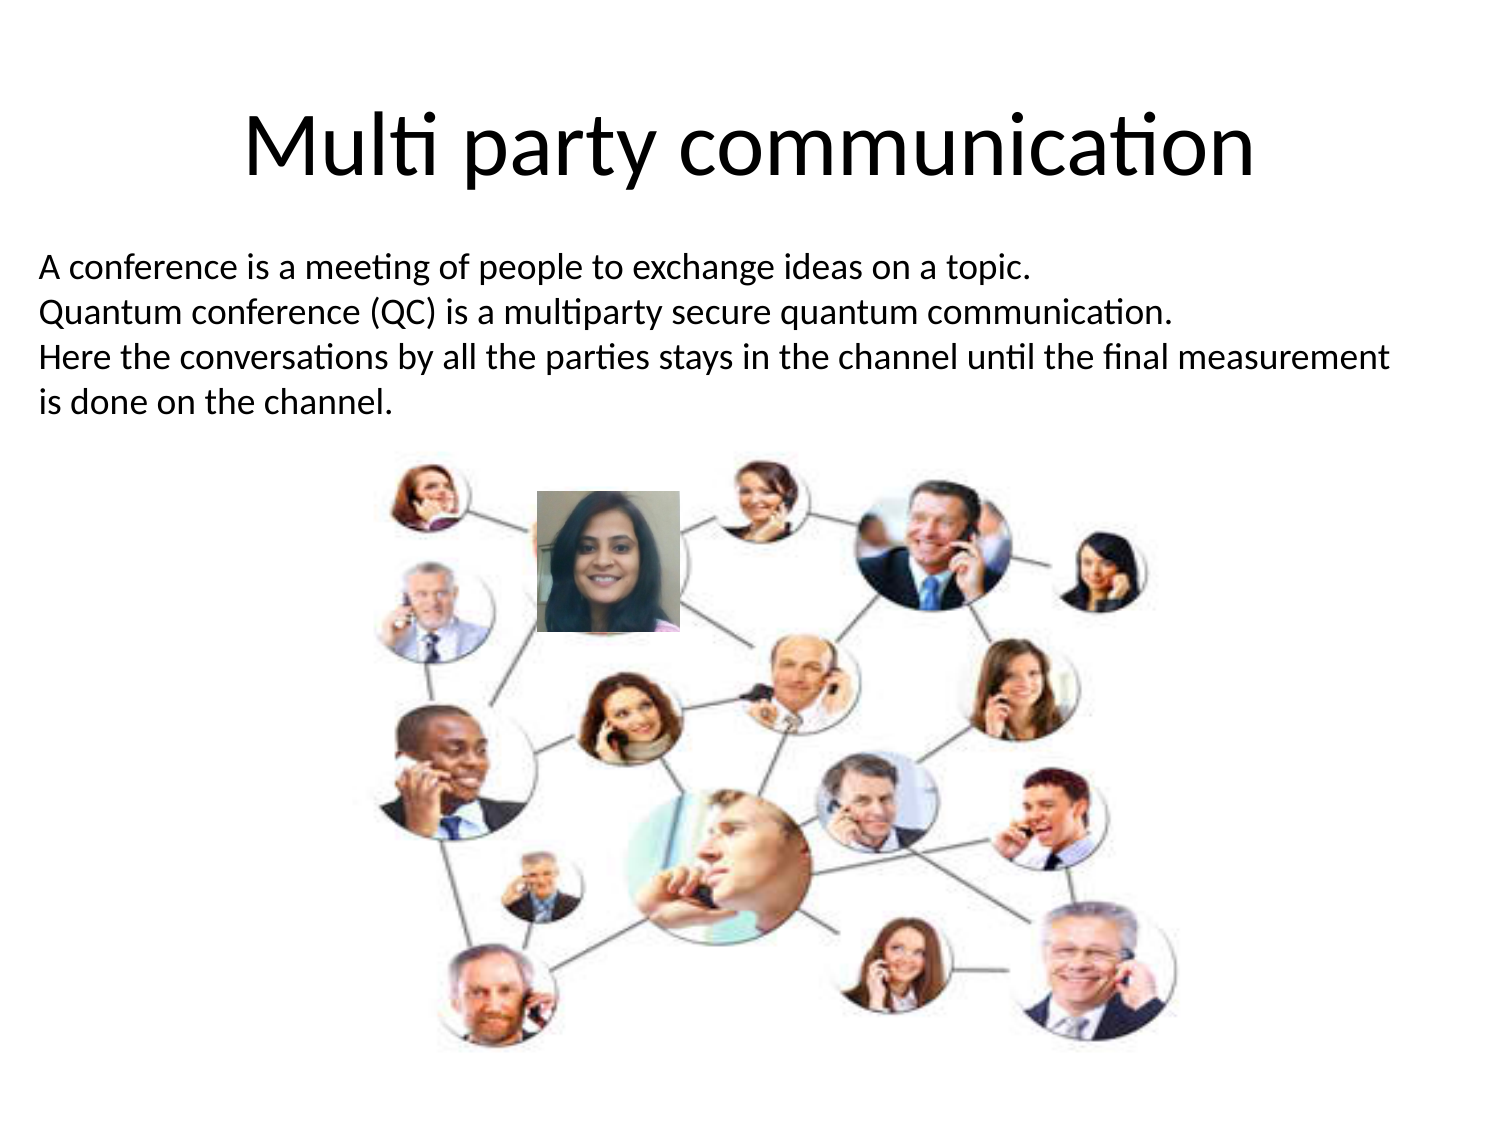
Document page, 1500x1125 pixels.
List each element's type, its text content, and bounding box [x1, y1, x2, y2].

title Multi party communication [75, 45, 1426, 233]
picture [351, 421, 1196, 1055]
text_box A conference is a meeting of people to exchange ideas on a topic. Quantum conference (QC) is a multiparty secure quantum communication. Here the conversations by all the parties stays in the channel until the final measurement is done on the channel. [23, 234, 1441, 432]
